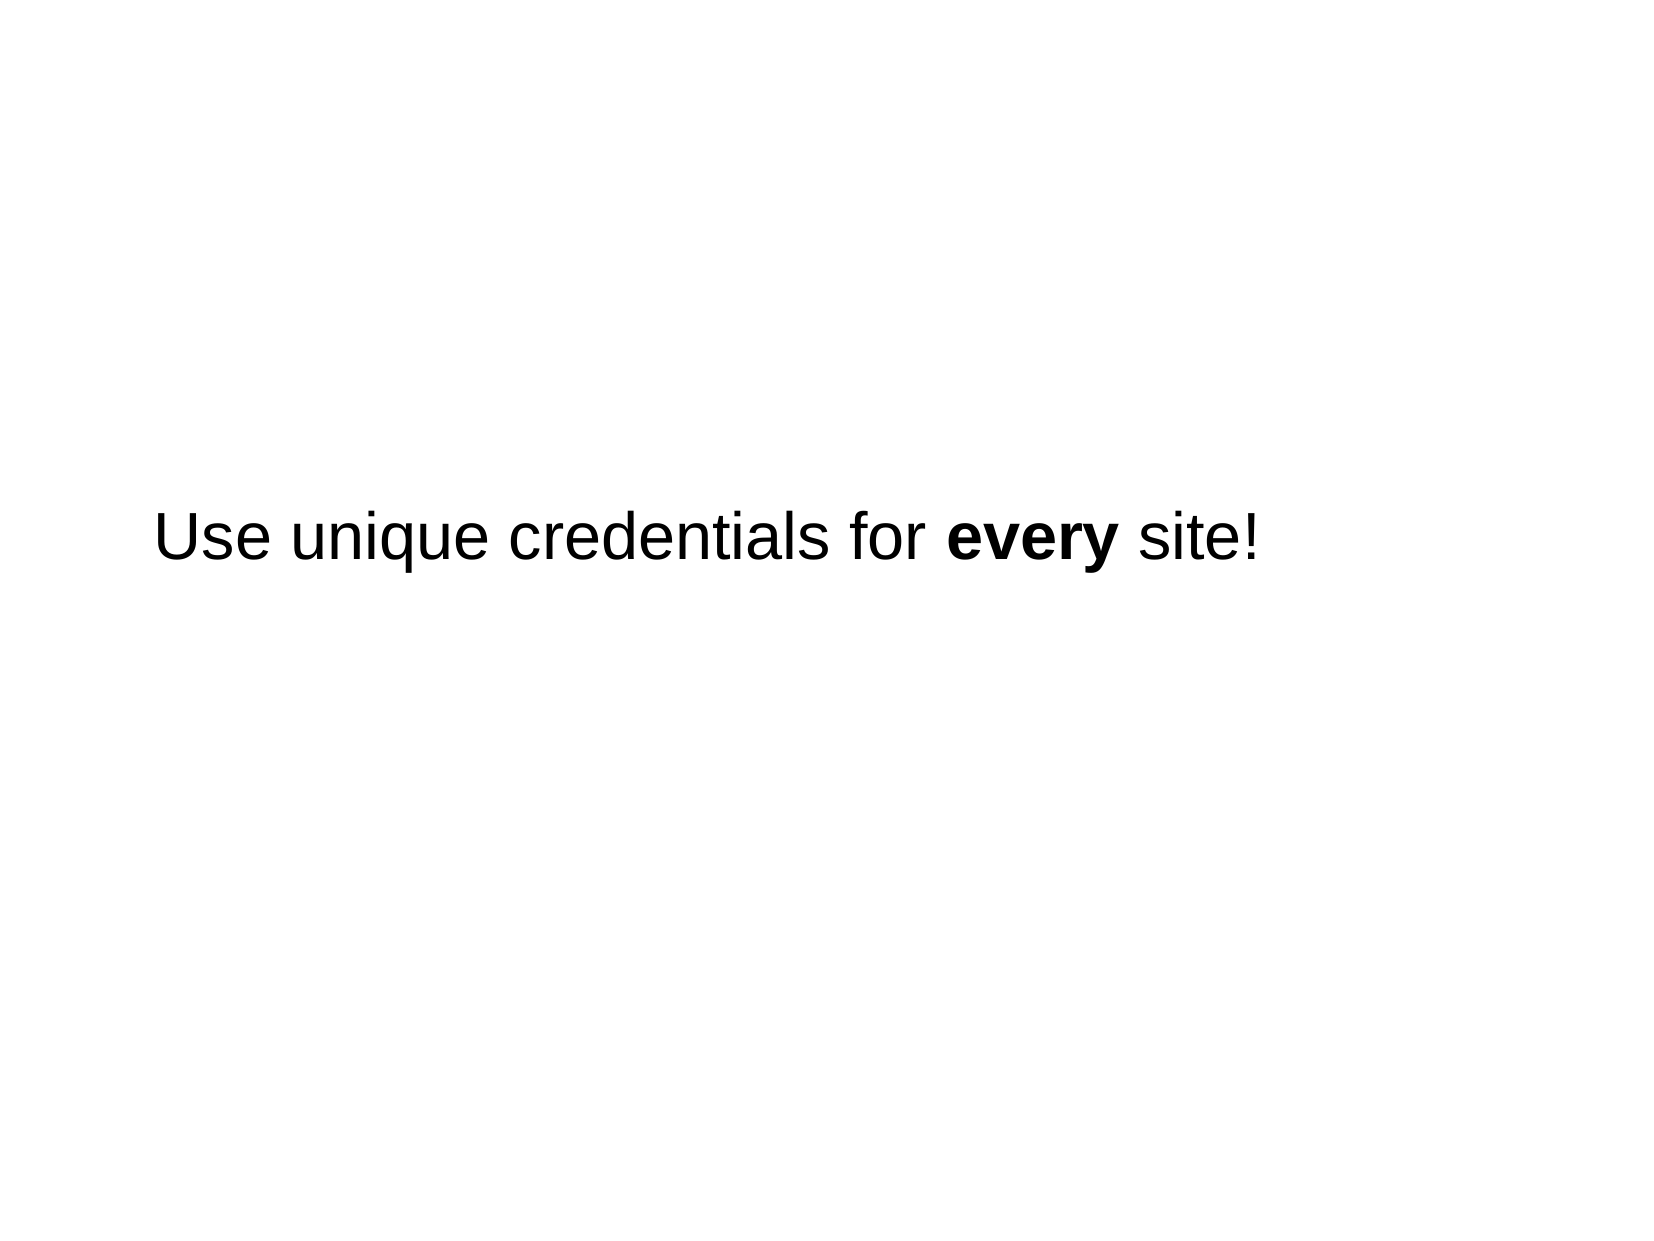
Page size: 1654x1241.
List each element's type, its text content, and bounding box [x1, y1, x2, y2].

list Use unique credentials for every site! [82, 290, 1538, 1010]
